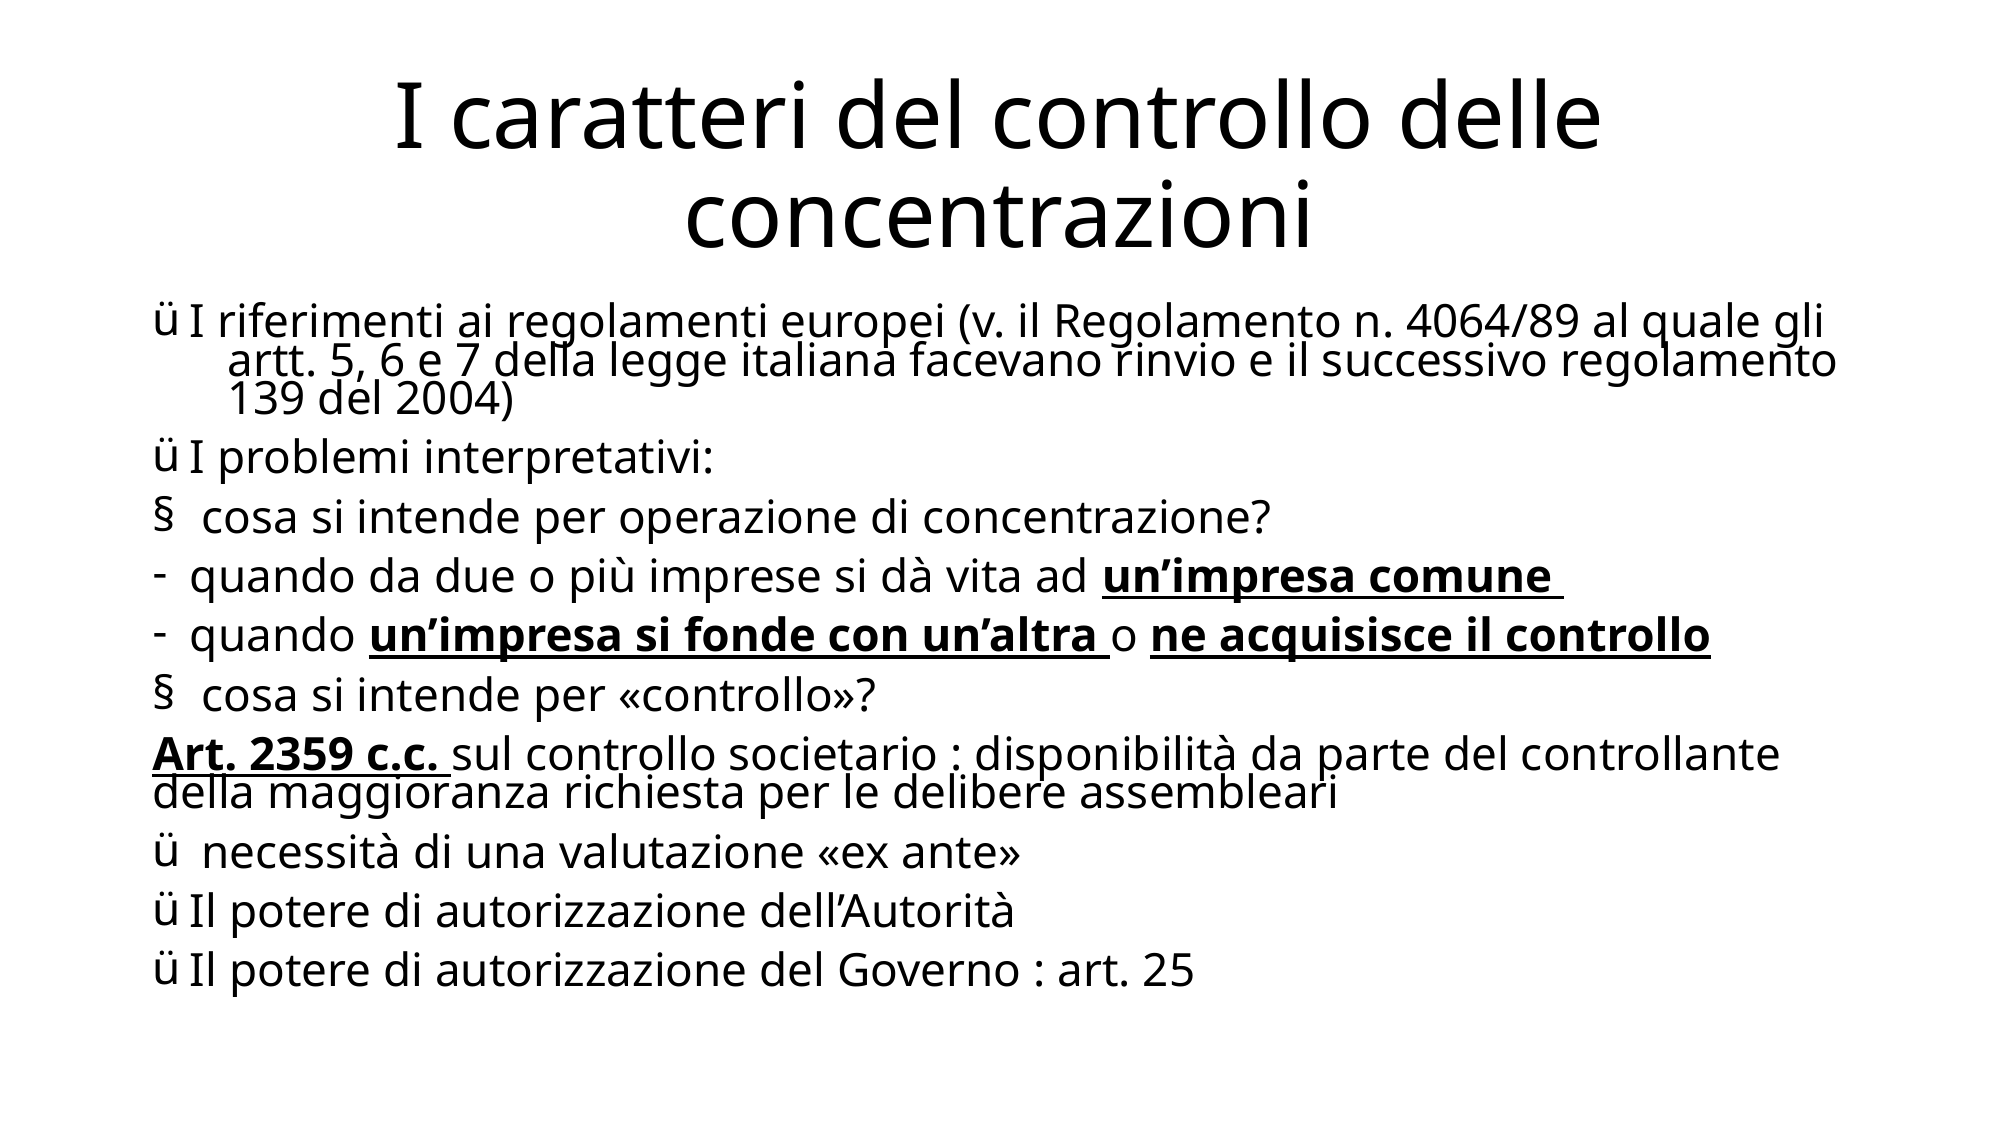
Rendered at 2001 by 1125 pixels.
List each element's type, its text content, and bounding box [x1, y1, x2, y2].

title I caratteri del controllo delle concentrazioni [137, 59, 1863, 278]
list I riferimenti ai regolamenti europei (v. il Regolamento n. 4064/89 al quale gli artt. 5, 6 e 7 della legge italiana facevano rinvio e il successivo regolamento 139 del 2004) I problemi interpretativi: cosa si intende per operazione di concentrazione? quando da due o più imprese si dà vita ad un’impresa comune quando un’impresa si fonde con un’altra o ne acquisisce il controllo cosa si intende per «controllo»? Art. 2359 c.c. sul controllo societario : disponibilità da parte del controllante della maggioranza richiesta per le delibere assembleari necessità di una valutazione «ex ante» Il potere di autorizzazione dell’Autorità Il potere di autorizzazione del Governo : art. 25 [137, 299, 1863, 1014]
